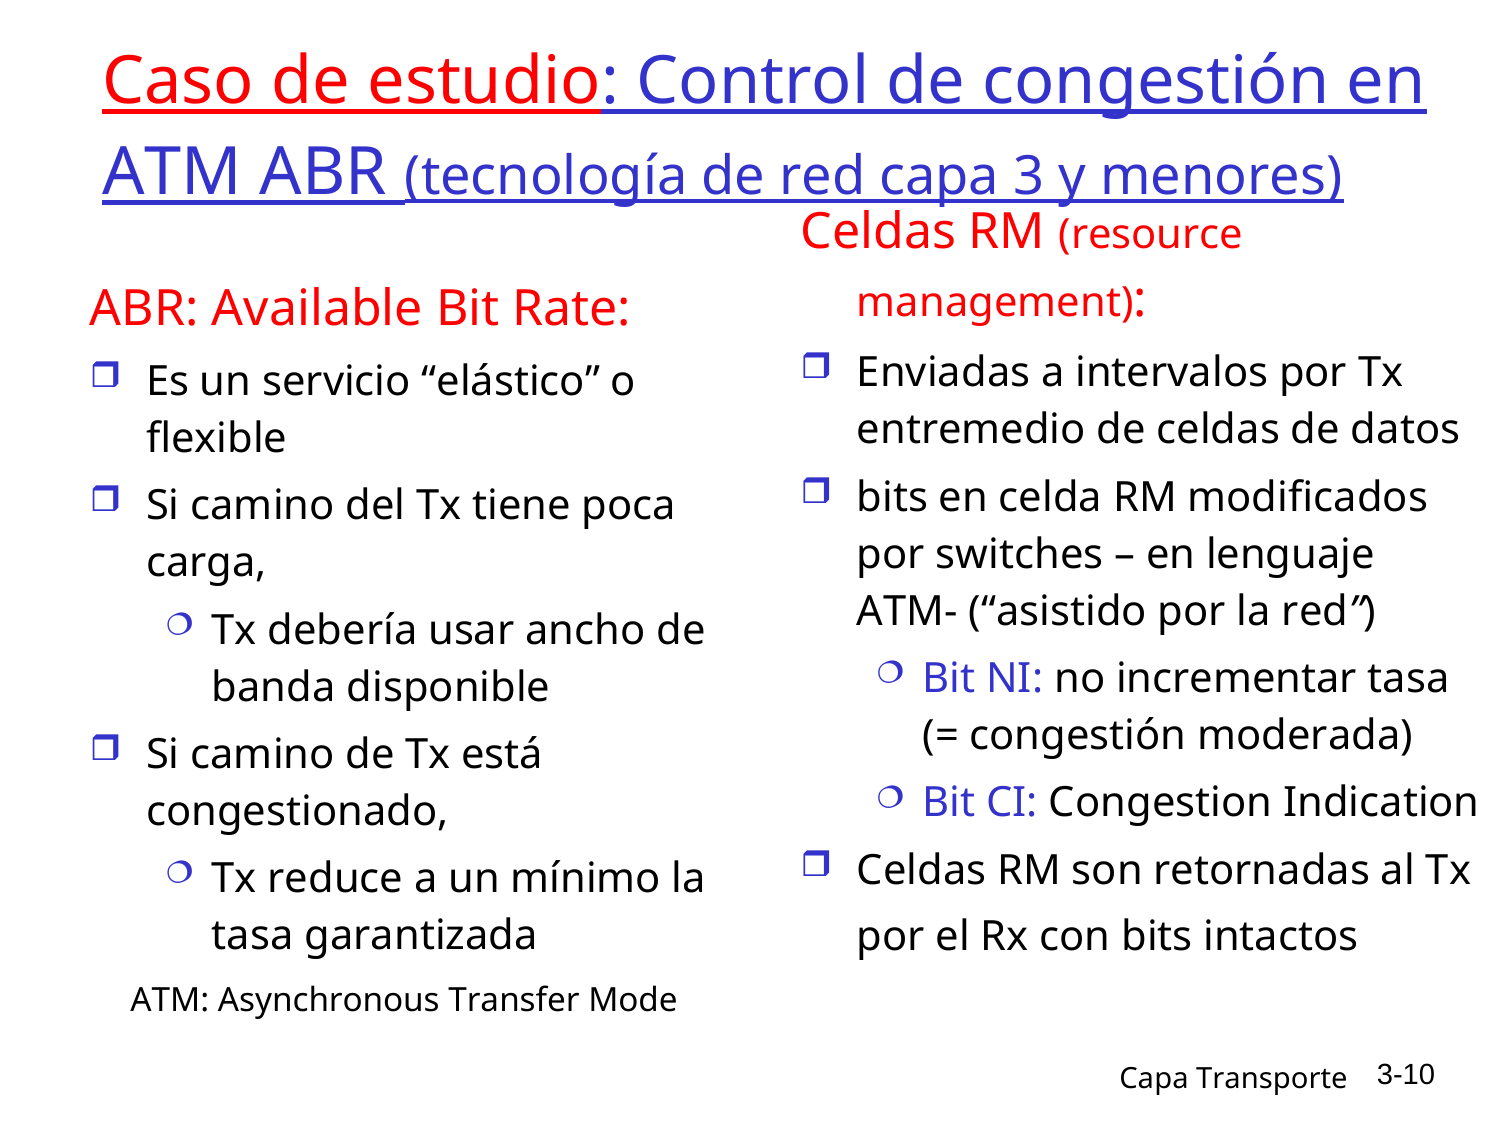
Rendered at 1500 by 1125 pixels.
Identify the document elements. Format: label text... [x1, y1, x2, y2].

list ABR: Available Bit Rate: Es un servicio “elástico” o flexible Si camino del Tx tiene poca carga, Tx debería usar ancho de banda disponible Si camino de Tx está congestionado, Tx reduce a un mínimo la tasa garantizada [75, 264, 753, 993]
list Celdas RM (resource management): Enviadas a intervalos por Tx entremedio de celdas de datos bits en celda RM modificados por switches – en lenguaje ATM- (“asistido por la red”) Bit NI: no incrementar tasa (= congestión moderada) Bit CI: Congestion Indication Celdas RM son retornadas al Tx por el Rx con bits intactos [785, 187, 1500, 1028]
text_box ATM: Asynchronous Transfer Mode [115, 968, 694, 1029]
title Caso de estudio: Control de congestión en ATM ABR (tecnología de red capa 3 y menores) [87, 6, 1463, 241]
